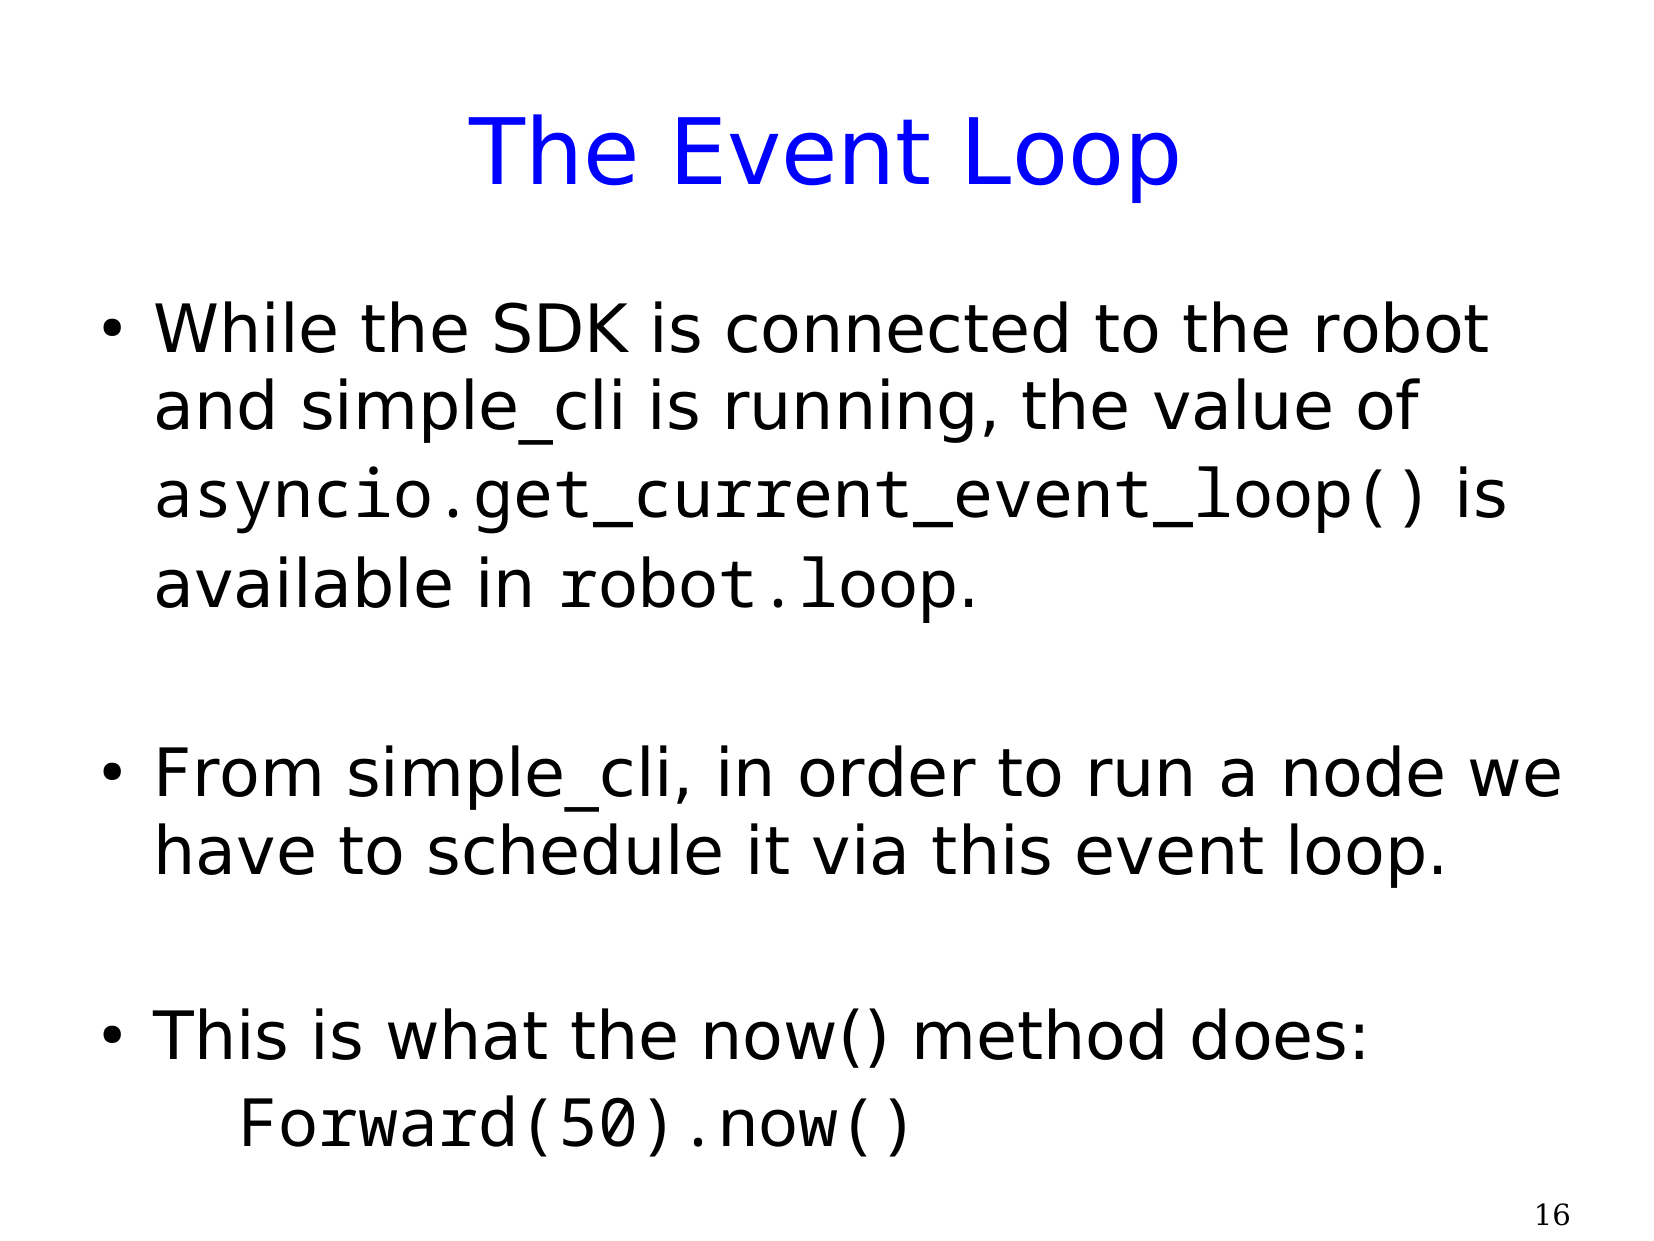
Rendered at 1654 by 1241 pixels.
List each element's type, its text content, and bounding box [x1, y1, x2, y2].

list While the SDK is connected to the robot and simple_cli is running, the value of asyncio.get_current_event_loop() is available in robot.loop. From simple_cli, in order to run a node we have to schedule it via this event loop. This is what the now() method does: Forward(50).now() [82, 290, 1571, 1140]
title The Event Loop [82, 49, 1571, 257]
